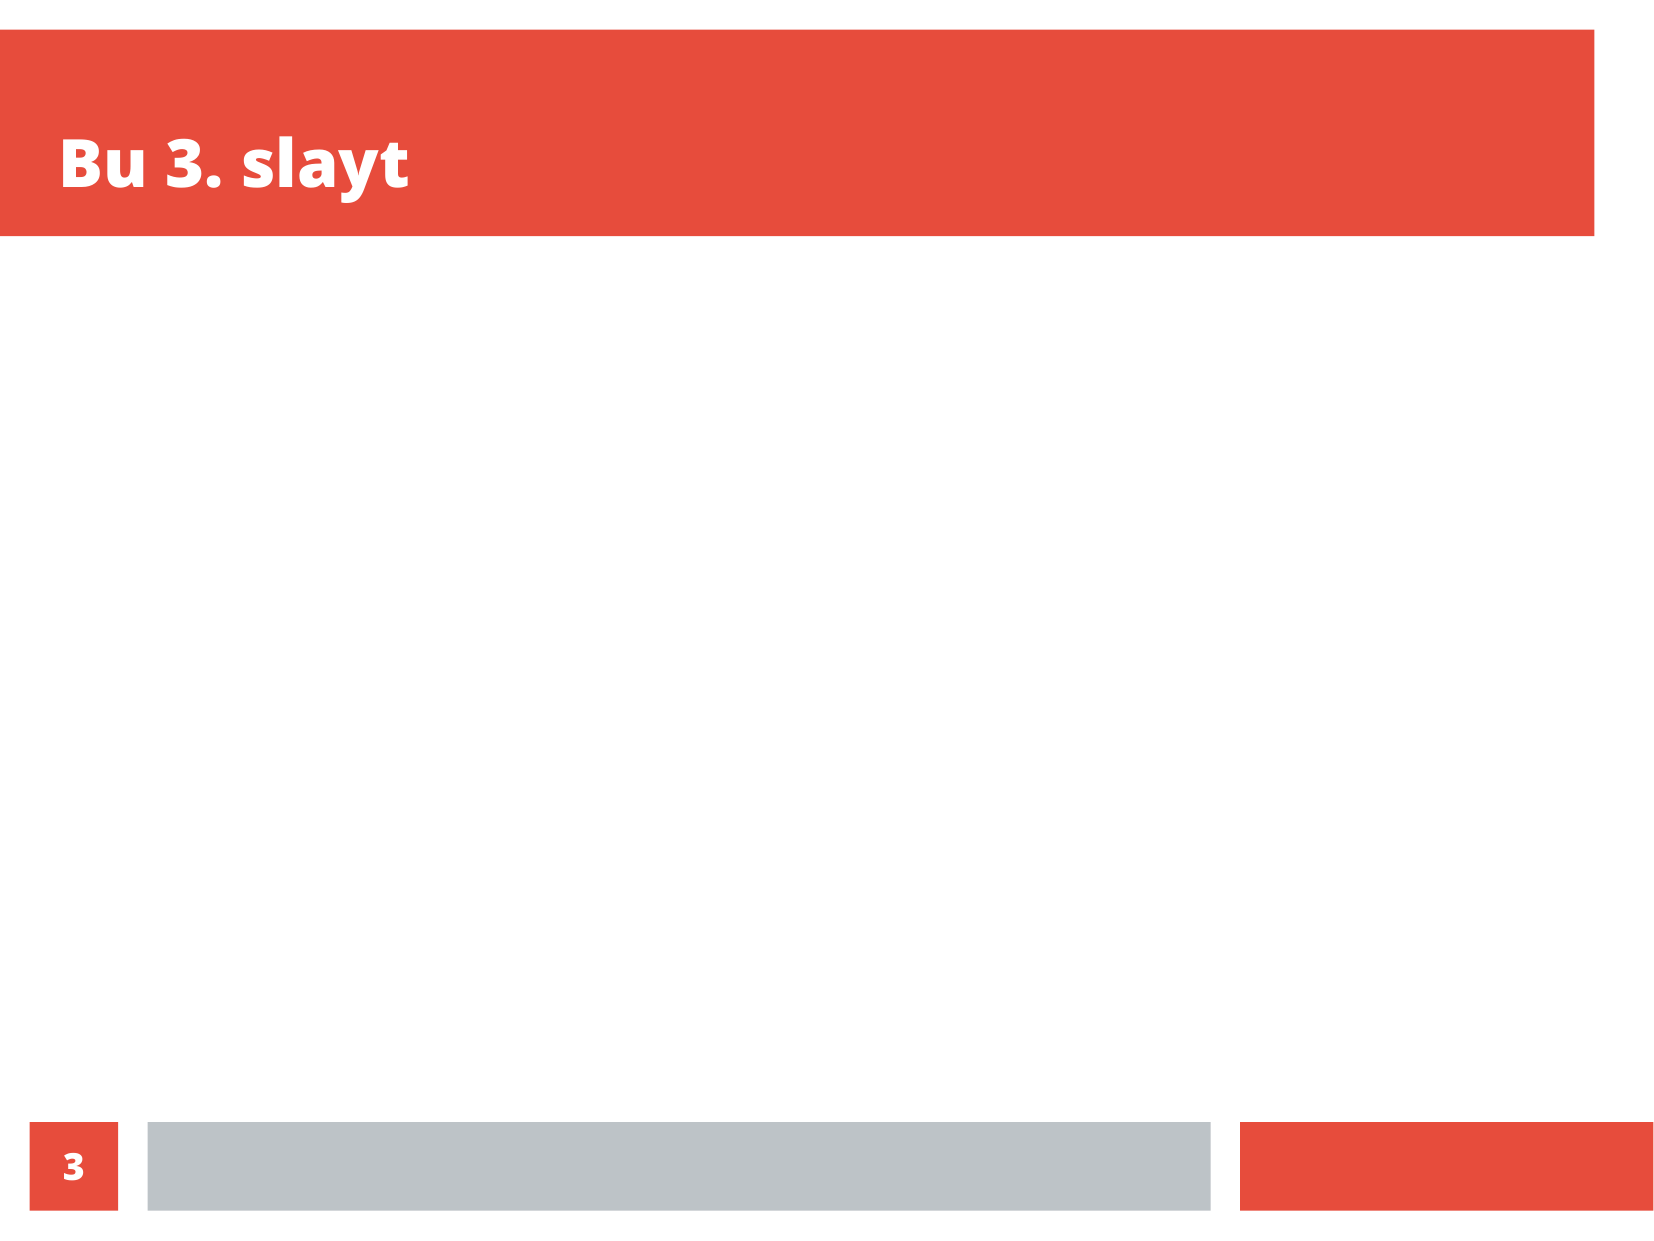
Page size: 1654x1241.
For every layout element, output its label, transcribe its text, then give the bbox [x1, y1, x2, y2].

title Bu 3. slayt [59, 59, 1595, 207]
